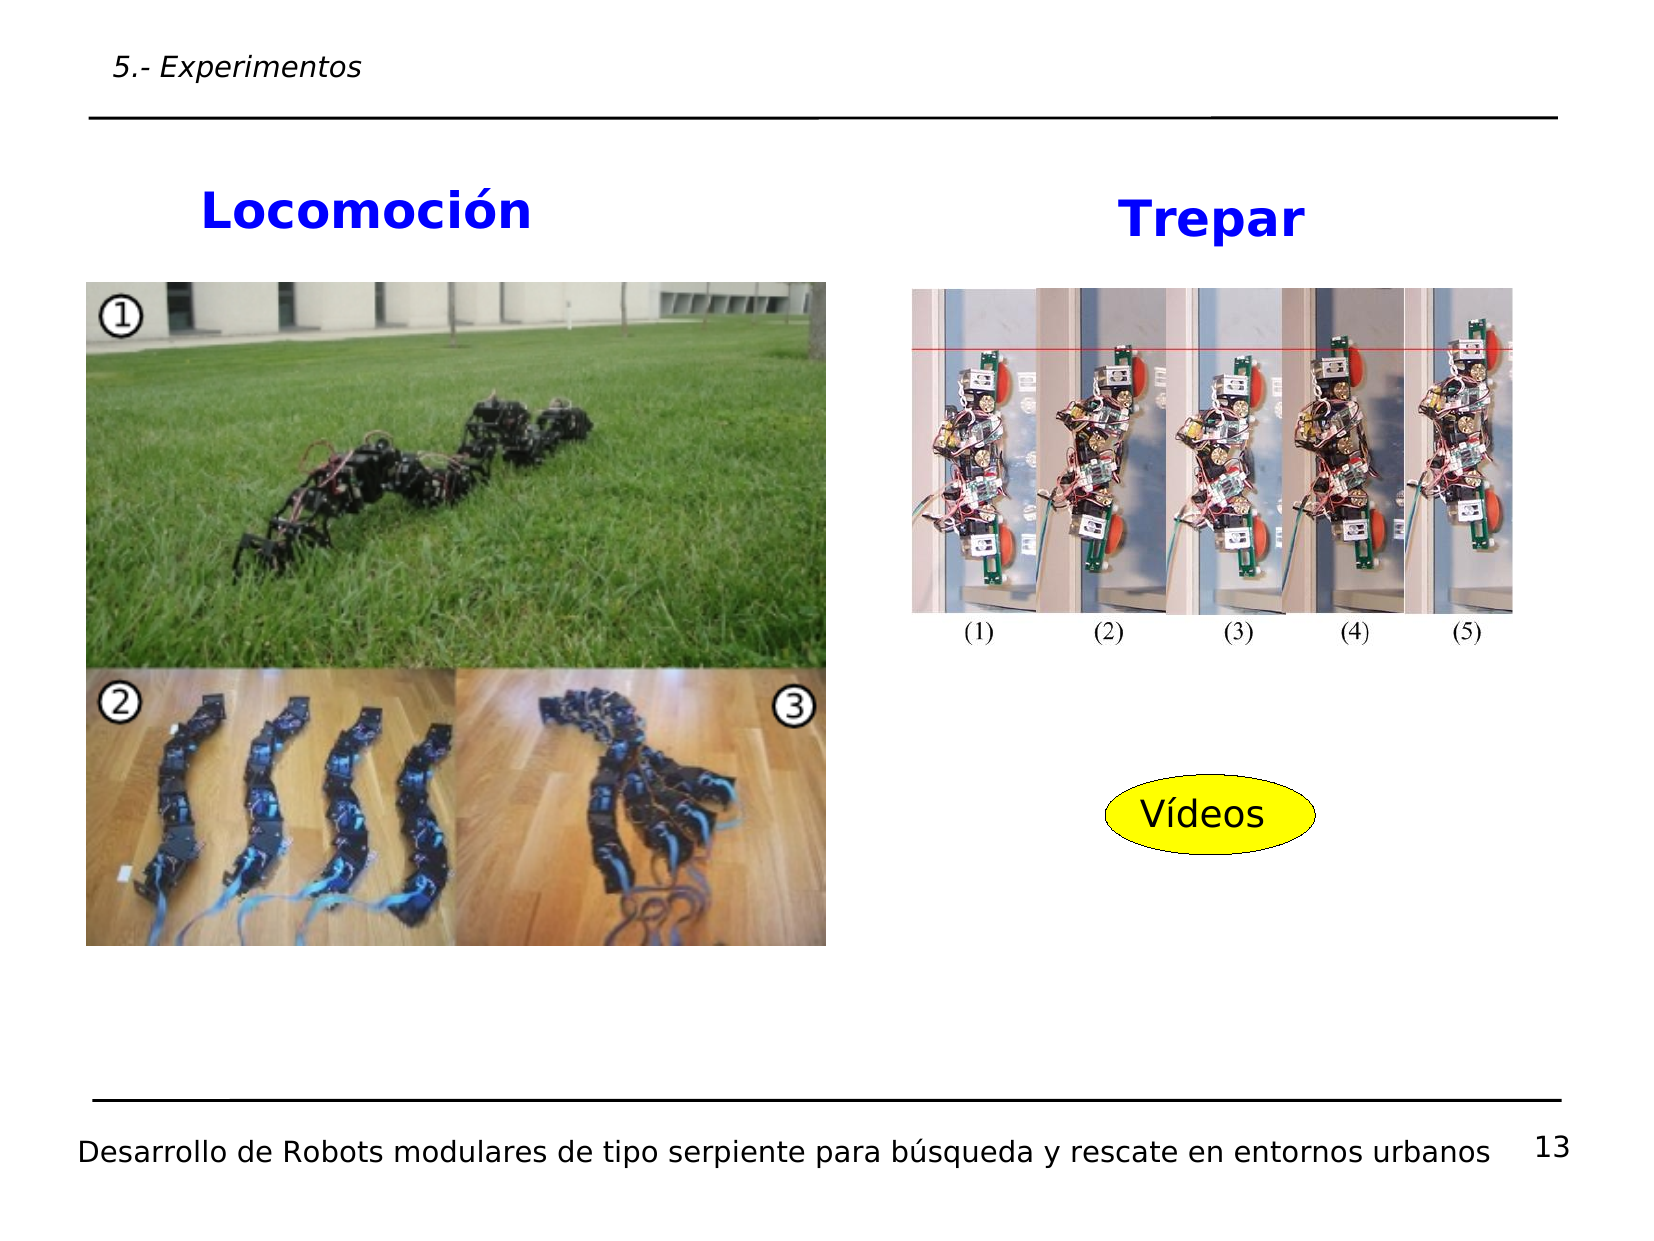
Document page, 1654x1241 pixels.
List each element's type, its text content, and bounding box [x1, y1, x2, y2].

text_box [1139, 774, 1316, 845]
picture [911, 288, 1513, 647]
text_box [1105, 791, 1125, 839]
text_box Trepar [1103, 182, 1328, 256]
text_box Desarrollo de Robots modulares de tipo serpiente para búsqueda y rescate en entornos urbanos [62, 1128, 1508, 1178]
text_box 5.- Experimentos [97, 42, 378, 93]
picture [86, 282, 826, 946]
text_box Vídeos [1125, 785, 1281, 845]
text_box [1141, 845, 1280, 855]
text_box Locomoción [185, 174, 568, 249]
